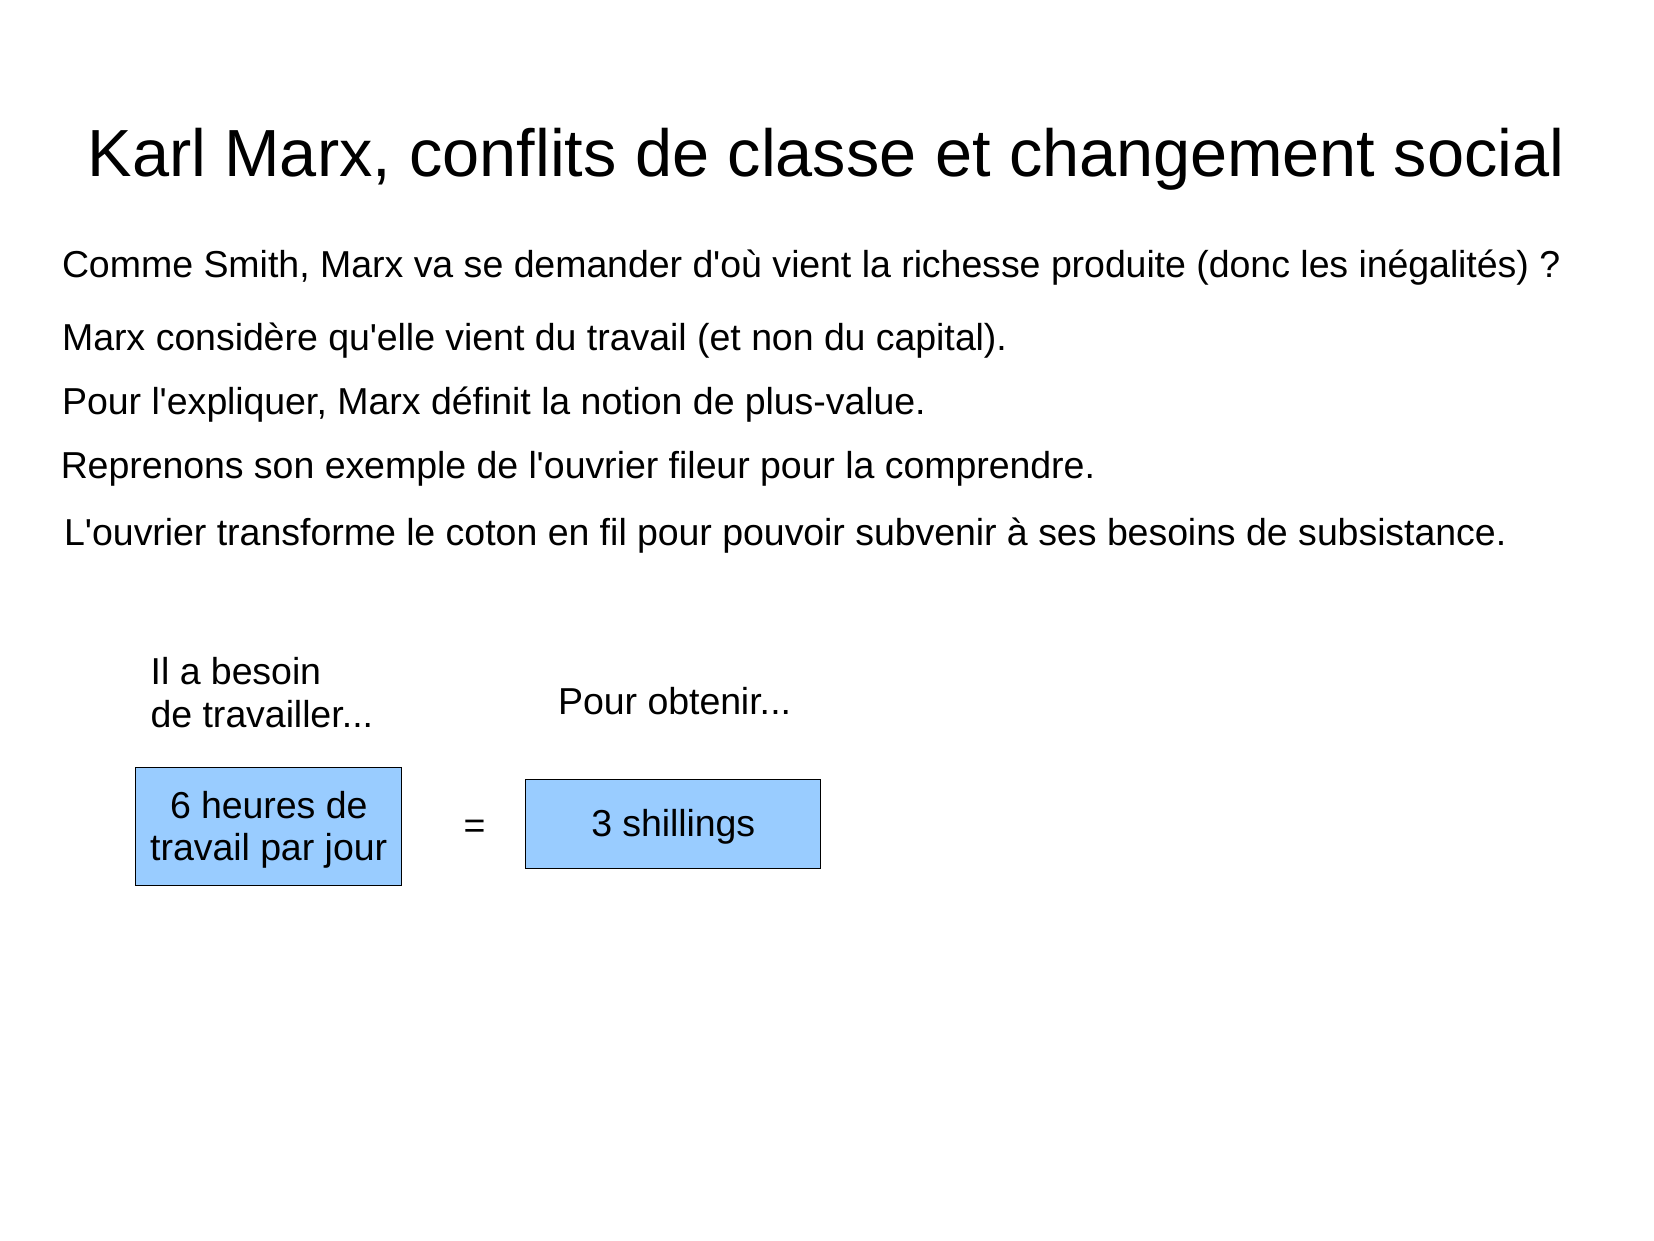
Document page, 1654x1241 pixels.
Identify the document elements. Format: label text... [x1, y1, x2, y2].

text_box Reprenons son exemple de l'ouvrier fileur pour la comprendre. [46, 437, 1123, 494]
text_box Pour obtenir... [543, 673, 807, 731]
text_box Pour l'expliquer, Marx définit la notion de plus-value. [47, 373, 943, 431]
text_box Comme Smith, Marx va se demander d'où vient la richesse produite (donc les inégalités) ? [47, 236, 1579, 294]
text_box 3 shillings [525, 779, 821, 869]
text_box 6 heures de travail par jour [135, 767, 402, 886]
text_box Marx considère qu'elle vient du travail (et non du capital). [47, 308, 1025, 366]
text_box = [448, 797, 501, 855]
title Karl Marx, conflits de classe et changement social [82, 56, 1571, 236]
text_box L'ouvrier transforme le coton en fil pour pouvoir subvenir à ses besoins de subsistance. [49, 503, 1542, 561]
text_box Il a besoin de travailler... [135, 643, 389, 743]
